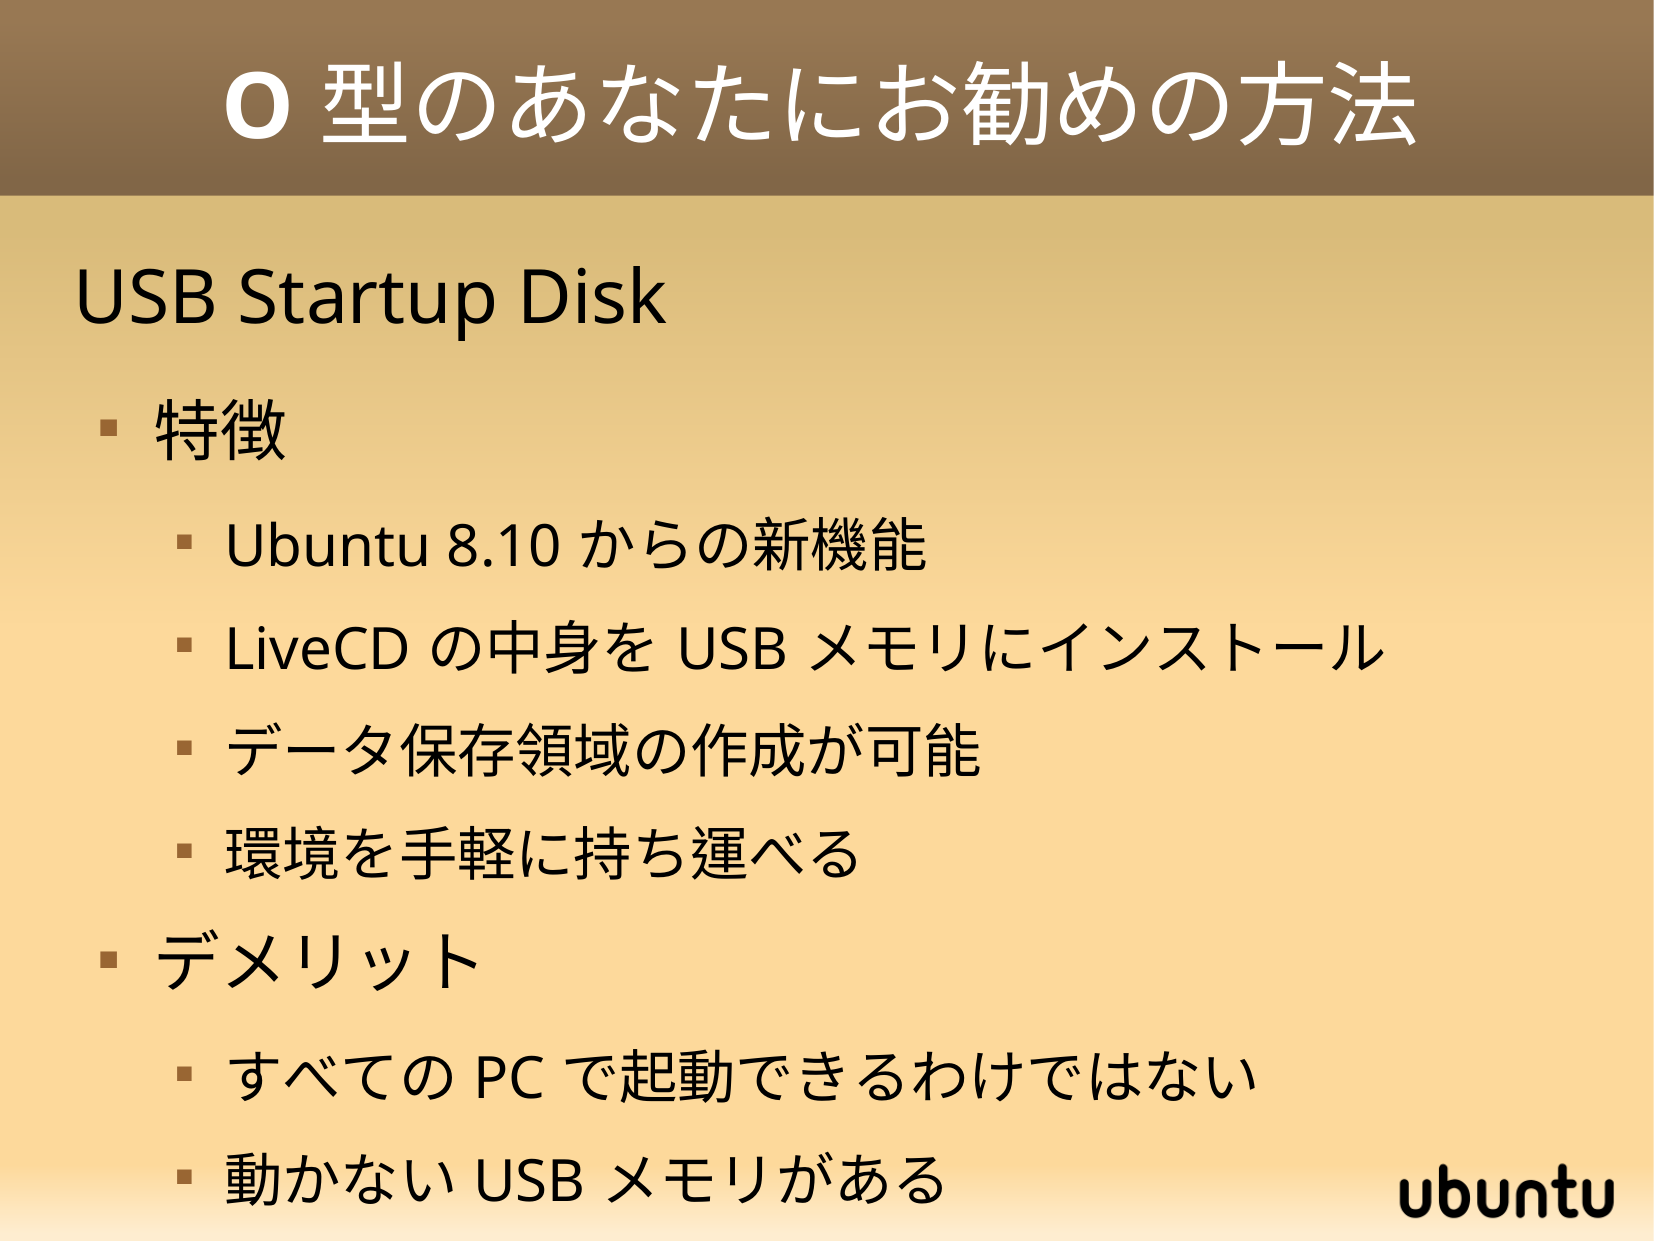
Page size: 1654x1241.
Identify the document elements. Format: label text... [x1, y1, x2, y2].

list 特徴 Ubuntu 8.10からの新機能 LiveCDの中身をUSBメモリにインストール データ保存領域の作成が可能 環境を手軽に持ち運べる デメリット すべてのPCで起動できるわけではない 動かないUSBメモリがある [82, 383, 1571, 1094]
text_box USB Startup Disk [59, 236, 735, 327]
title O型のあなたにお勧めの方法 [76, 0, 1565, 208]
picture [0, 0, 1654, 1241]
